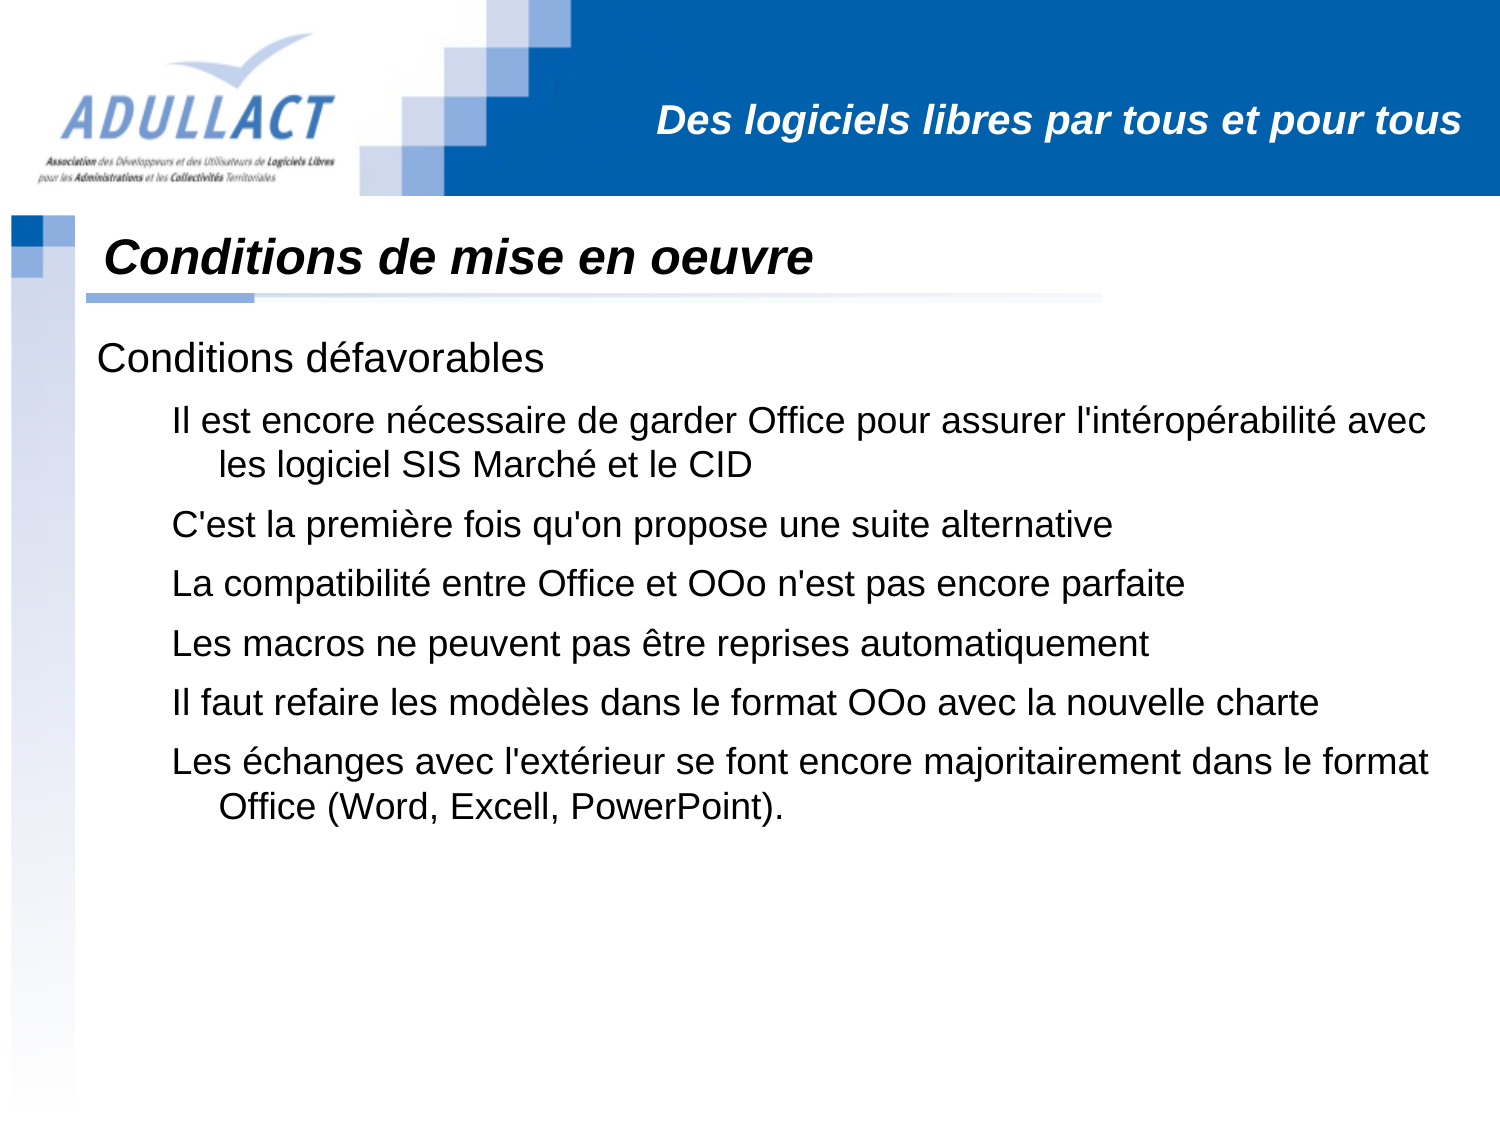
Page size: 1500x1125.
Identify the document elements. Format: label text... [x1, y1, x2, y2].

picture [31, 29, 346, 189]
picture [356, 0, 1500, 196]
list Conditions défavorables Il est encore nécessaire de garder Office pour assurer l'intéropérabilité avec les logiciel SIS Marché et le CID C'est la première fois qu'on propose une suite alternative La compatibilité entre Office et OOo n'est pas encore parfaite Les macros ne peuvent pas être reprises automatiquement Il faut refaire les modèles dans le format OOo avec la nouvelle charte Les échanges avec l'extérieur se font encore majoritairement dans le format Office (Word, Excell, PowerPoint). [96, 331, 1456, 1080]
title Conditions de mise en oeuvre [88, 219, 1459, 292]
picture [86, 293, 1102, 303]
picture [10, 214, 75, 1113]
